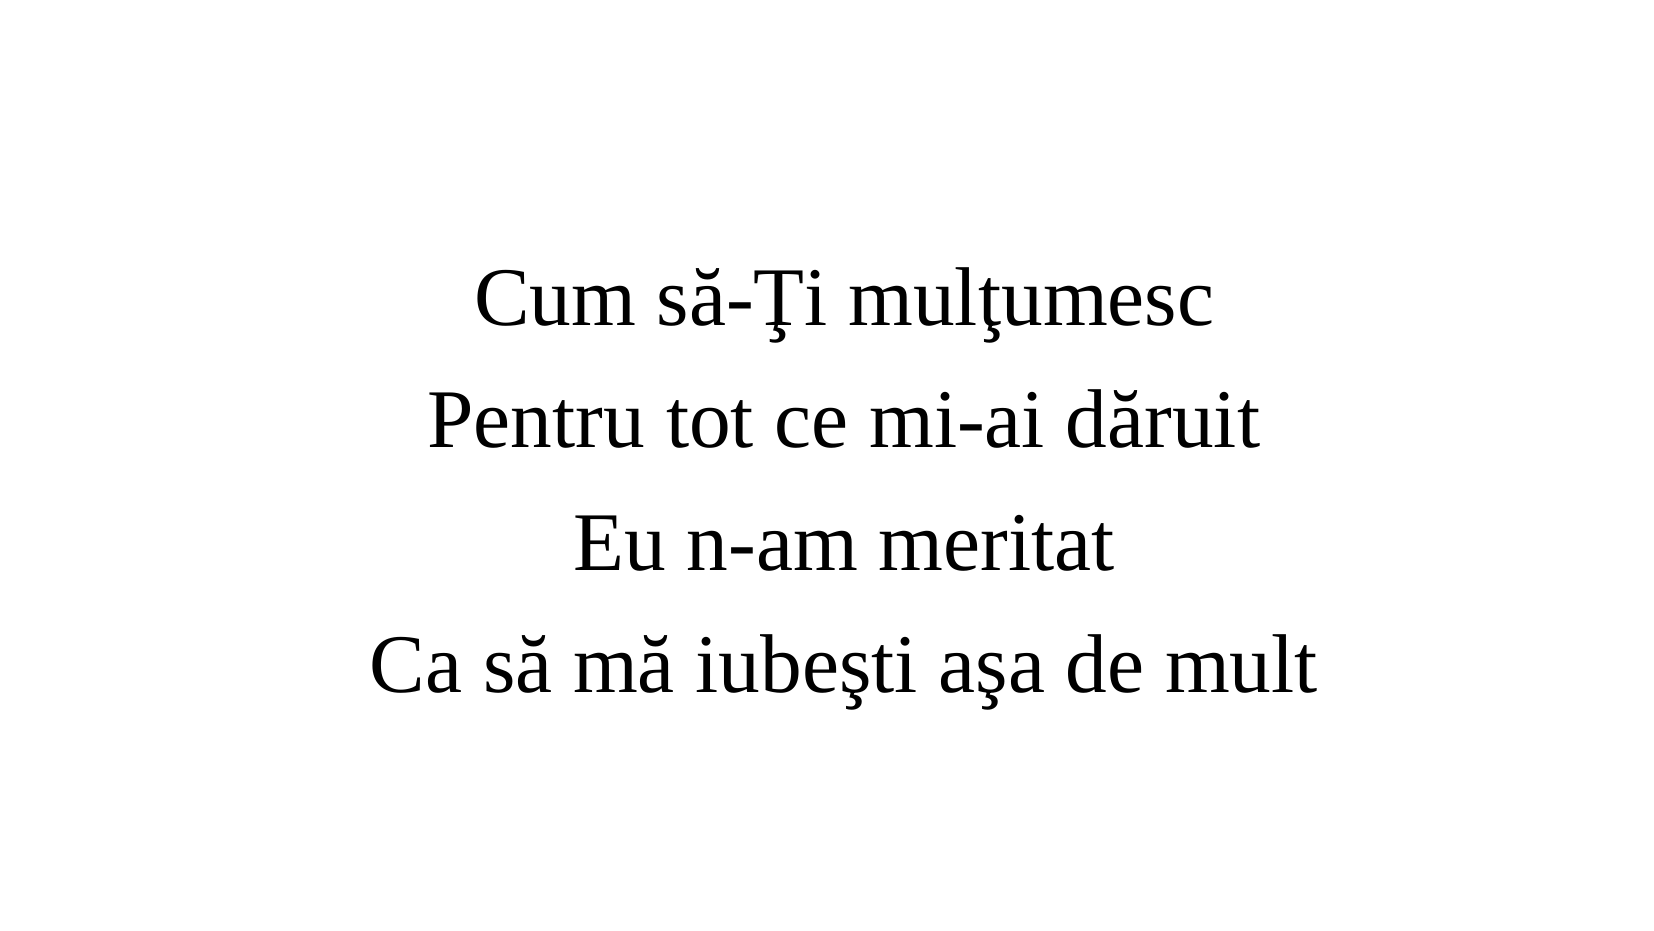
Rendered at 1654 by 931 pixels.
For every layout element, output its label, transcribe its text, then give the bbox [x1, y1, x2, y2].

subtitle Cum să-Ţi mulţumesc Pentru tot ce mi-ai dăruit Eu n-am meritat Ca să mă iubeşti aşa de mult [153, 242, 1536, 709]
